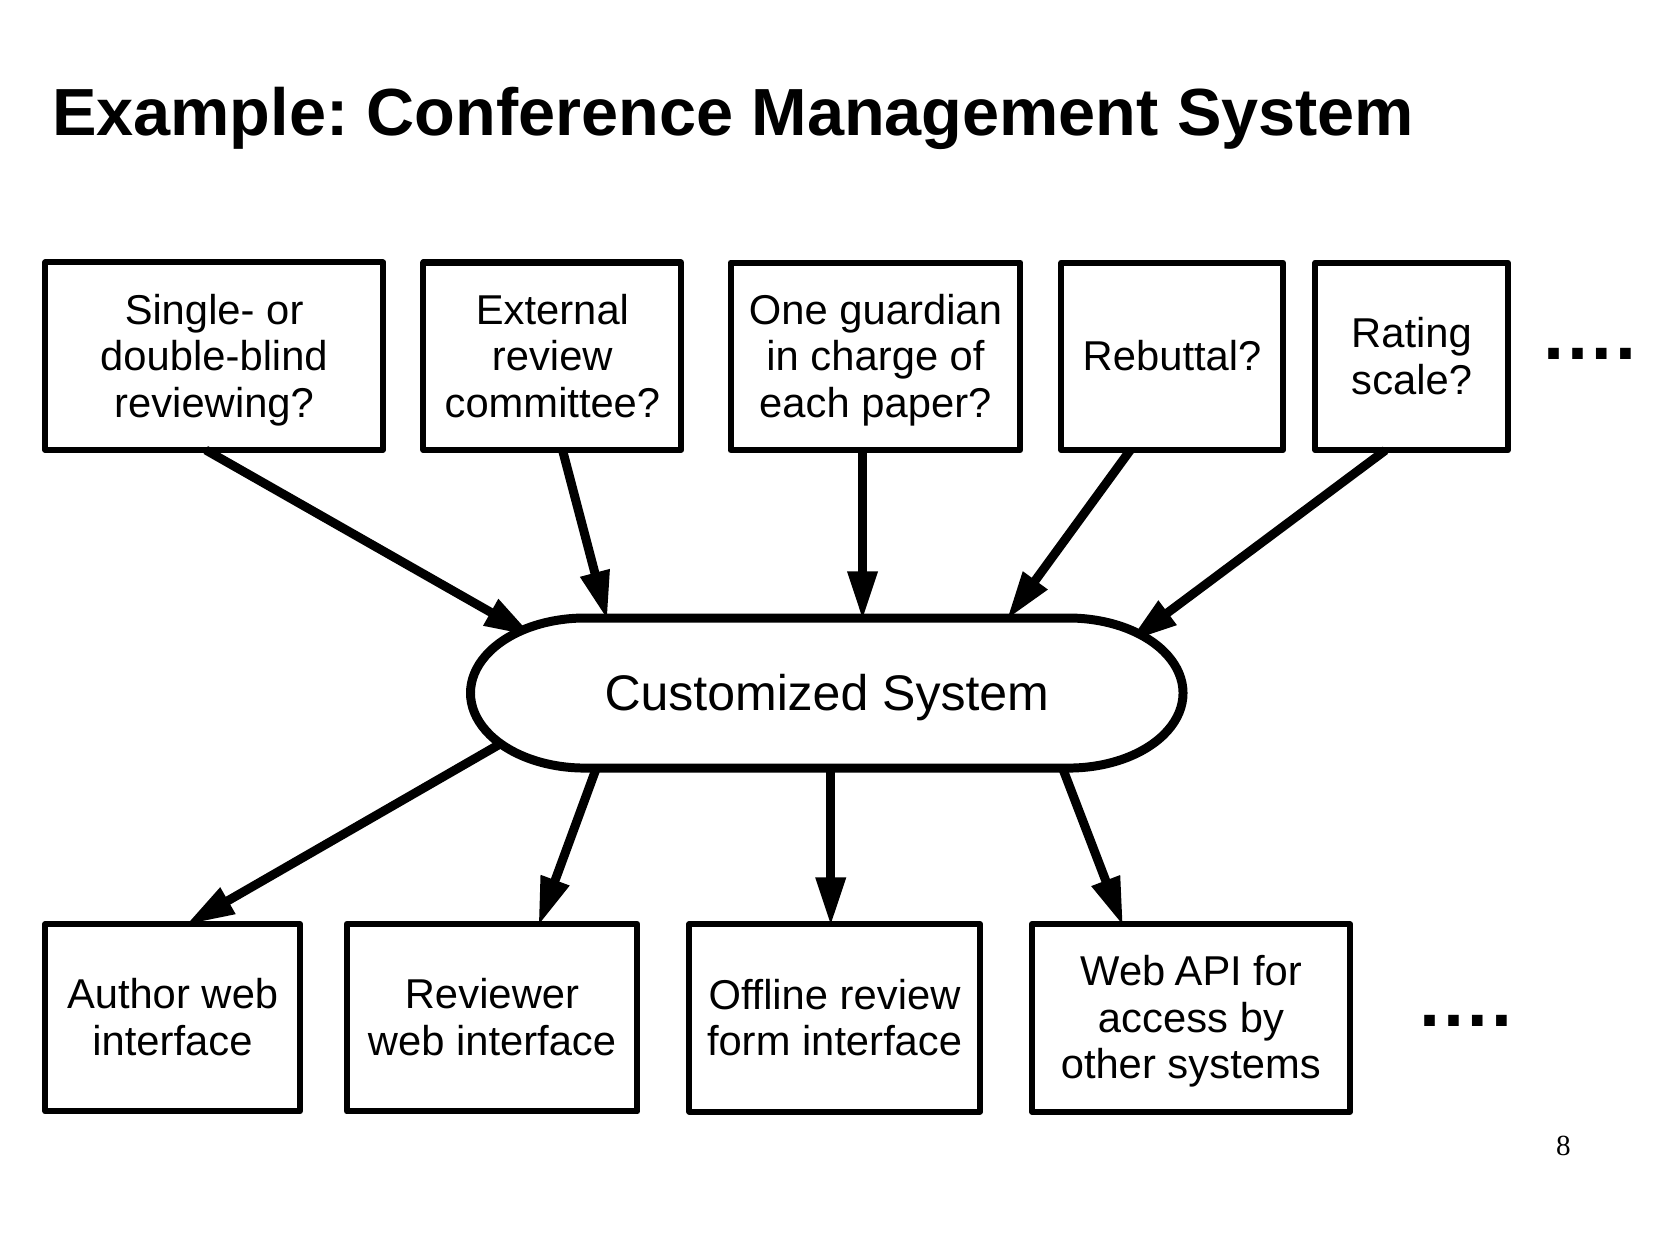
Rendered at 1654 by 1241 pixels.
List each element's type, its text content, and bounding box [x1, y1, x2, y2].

text_box Single- or double-blind reviewing? [45, 262, 383, 450]
text_box Example: Conference Management System [37, 67, 1613, 157]
text_box Rebuttal? [1061, 262, 1283, 451]
text_box Rating scale? [1315, 262, 1508, 451]
text_box Reviewer web interface [346, 923, 638, 1112]
text_box Author web interface [45, 923, 300, 1112]
text_box …. [1401, 951, 1552, 1051]
text_box Web API for access by other systems [1031, 924, 1351, 1112]
text_box …. [1525, 284, 1654, 383]
text_box One guardian in charge of each paper? [730, 262, 1021, 451]
text_box Offline review form interface [689, 924, 981, 1112]
text_box Customized System [470, 618, 1184, 769]
text_box External review committee? [423, 262, 682, 451]
